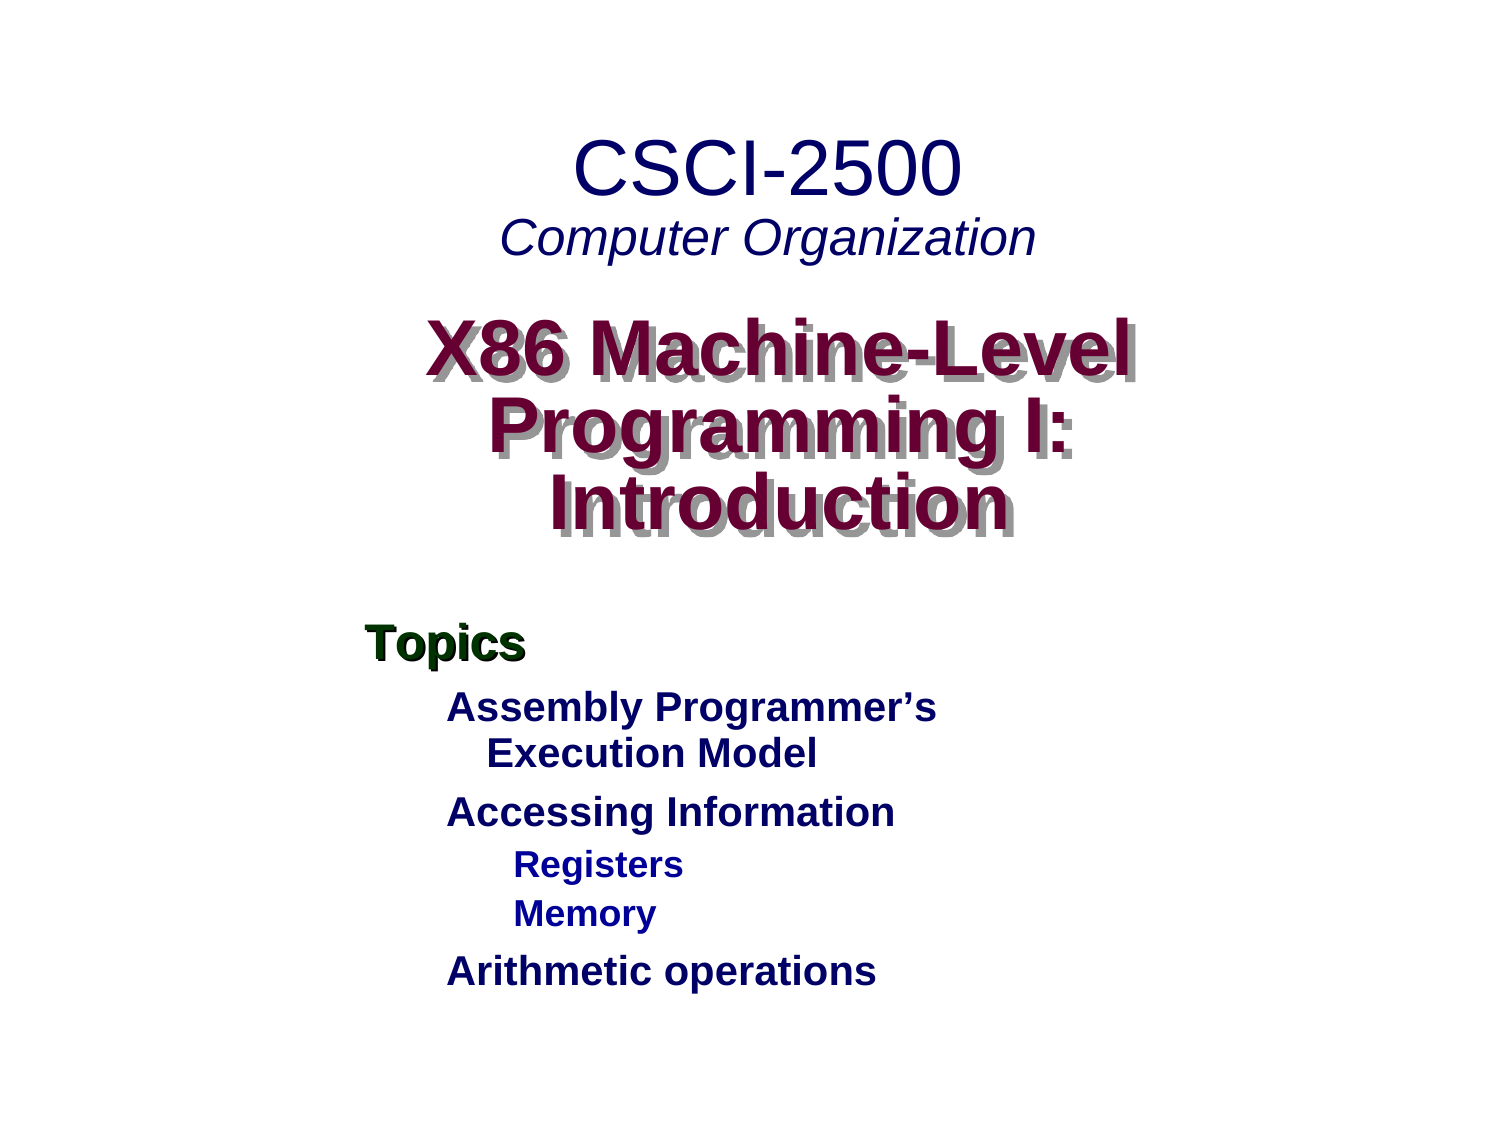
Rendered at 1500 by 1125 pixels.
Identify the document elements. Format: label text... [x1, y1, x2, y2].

title X86 Machine-Level Programming I: Introduction [193, 289, 1367, 570]
text_box CSCI-2500 Computer Organization [488, 125, 1048, 271]
list Topics Assembly Programmer’s Execution Model Accessing Information Registers Memory Arithmetic operations [349, 610, 1069, 1058]
